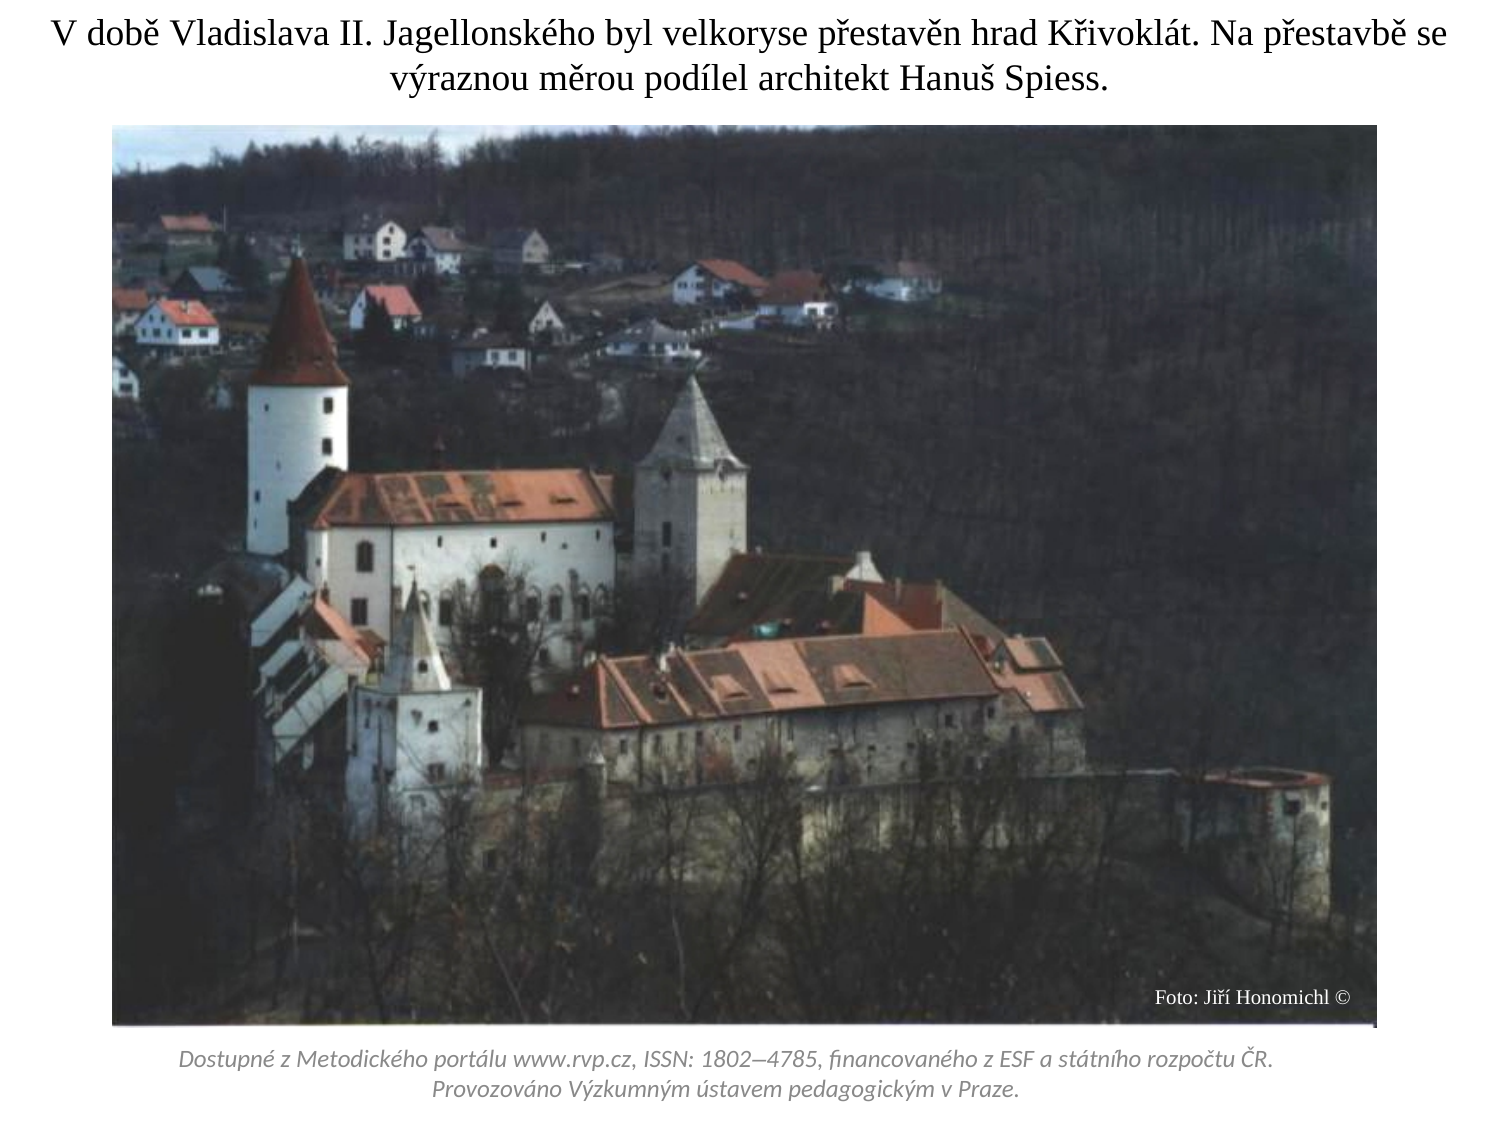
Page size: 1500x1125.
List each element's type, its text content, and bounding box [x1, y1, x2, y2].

picture [112, 125, 1377, 1028]
text_box Dostupné z Metodického portálu www.rvp.cz, ISSN: 1802–4785, financovaného z ESF a státního rozpočtu ČR. Provozováno Výzkumným ústavem pedagogickým v Praze. [105, 1042, 1348, 1103]
text_box Foto: Jiří Honomichl © [1139, 975, 1372, 1017]
text_box V době Vladislava II. Jagellonského byl velkoryse přestavěn hrad Křivoklát. Na přestavbě se výraznou měrou podílel architekt Hanuš Spiess. [0, 0, 1500, 106]
